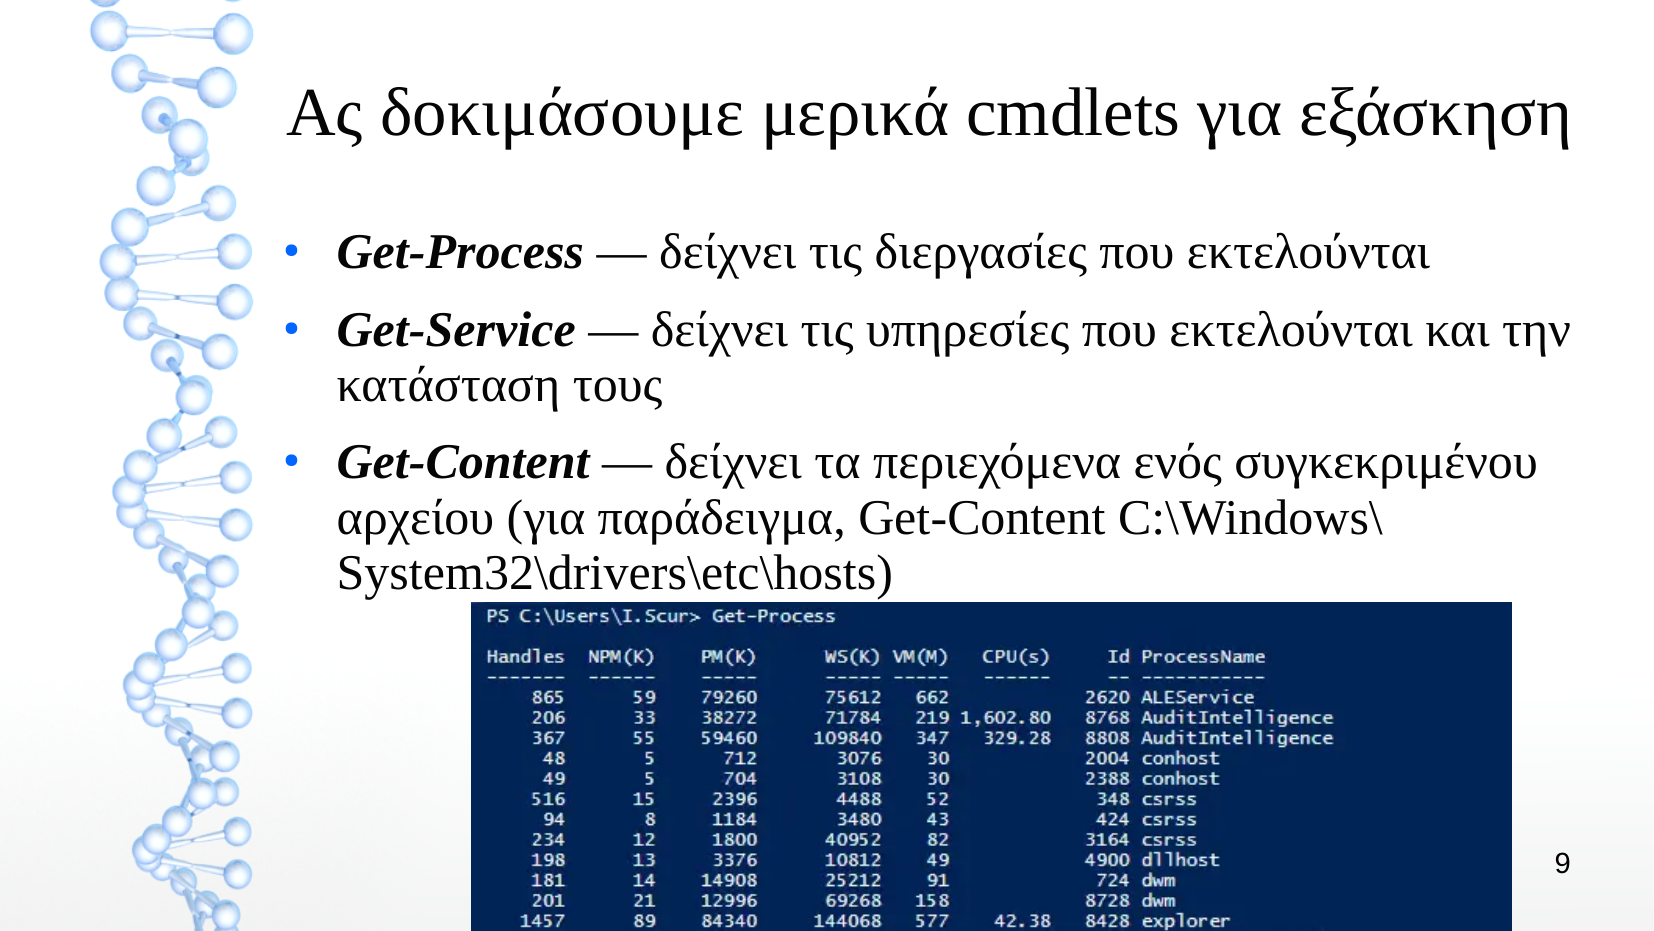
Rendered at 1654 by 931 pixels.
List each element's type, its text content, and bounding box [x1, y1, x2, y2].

picture [0, 0, 1654, 931]
title Ας δοκιμάσουμε μερικά cmdlets για εξάσκηση [265, 35, 1595, 189]
list Get-Process — δείχνει τις διεργασίες που εκτελούνται Get-Service — δείχνει τις υπηρεσίες που εκτελούνται και την κατάσταση τους Get-Content — δείχνει τα περιεχόμενα ενός συγκεκριμένου αρχείου (για παράδειγμα, Get-Content C:\Windows\System32\drivers\etc\hosts) [265, 224, 1595, 764]
